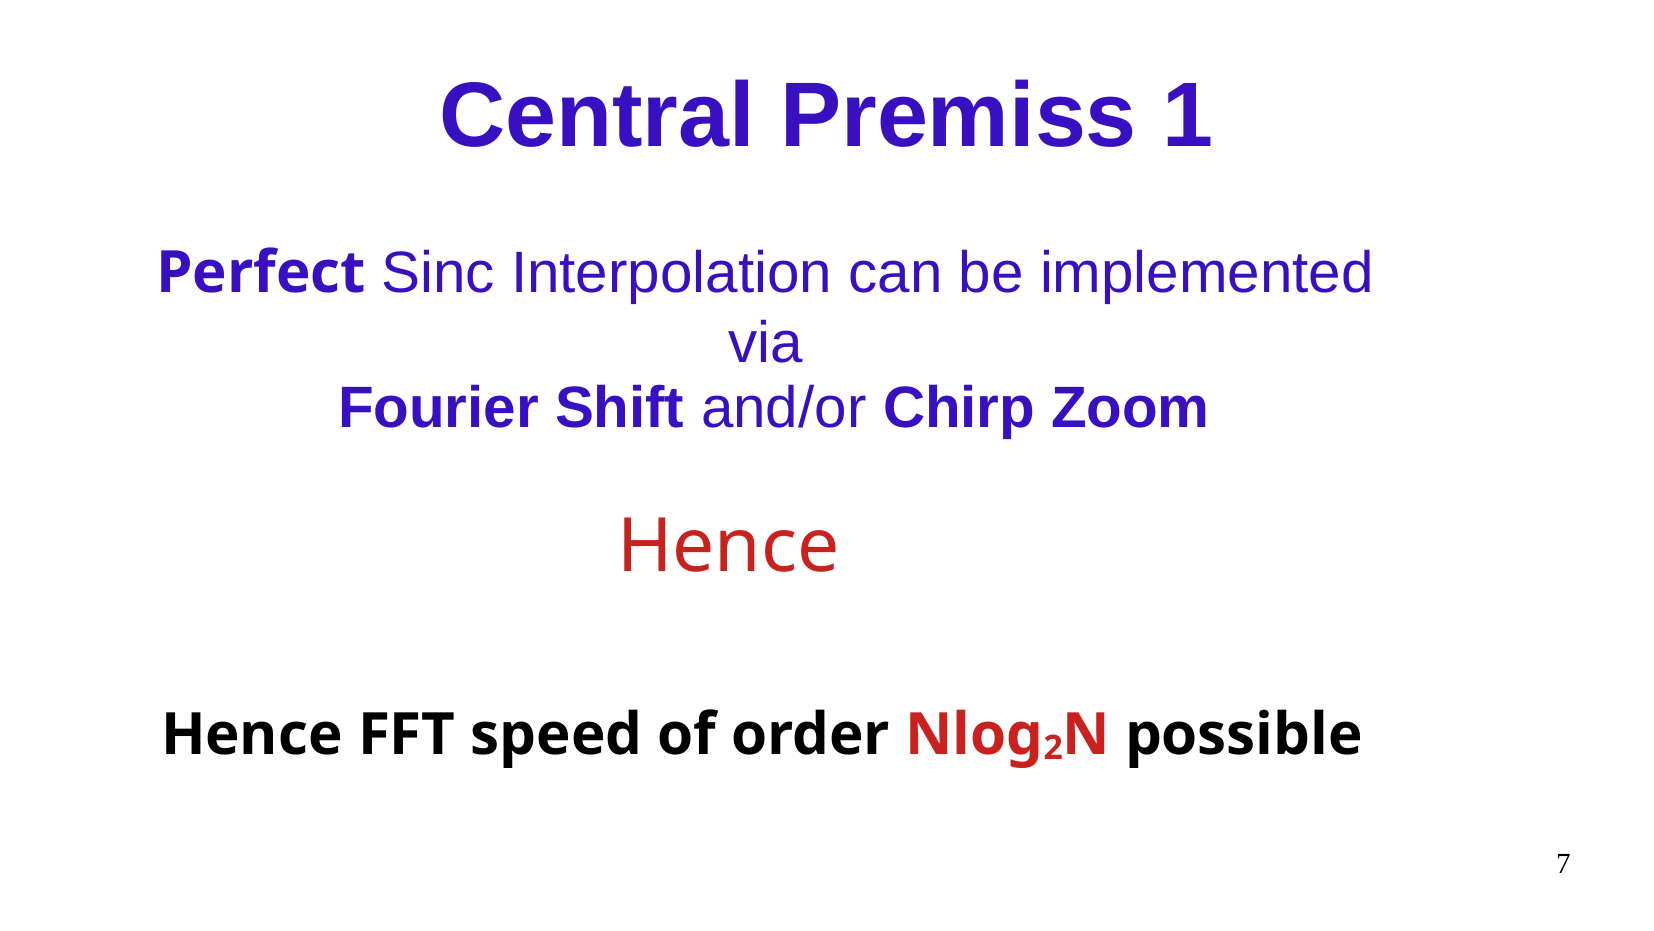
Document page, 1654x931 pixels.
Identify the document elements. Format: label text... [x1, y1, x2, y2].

text_box Perfect Sinc Interpolation can be implemented via Fourier Shift and/or Chirp Zoom [141, 222, 1524, 450]
text_box Hence [602, 484, 1016, 636]
text_box Hence FFT speed of order Nlog2N possible [146, 685, 1524, 864]
title Central Premiss 1 [82, 37, 1571, 193]
